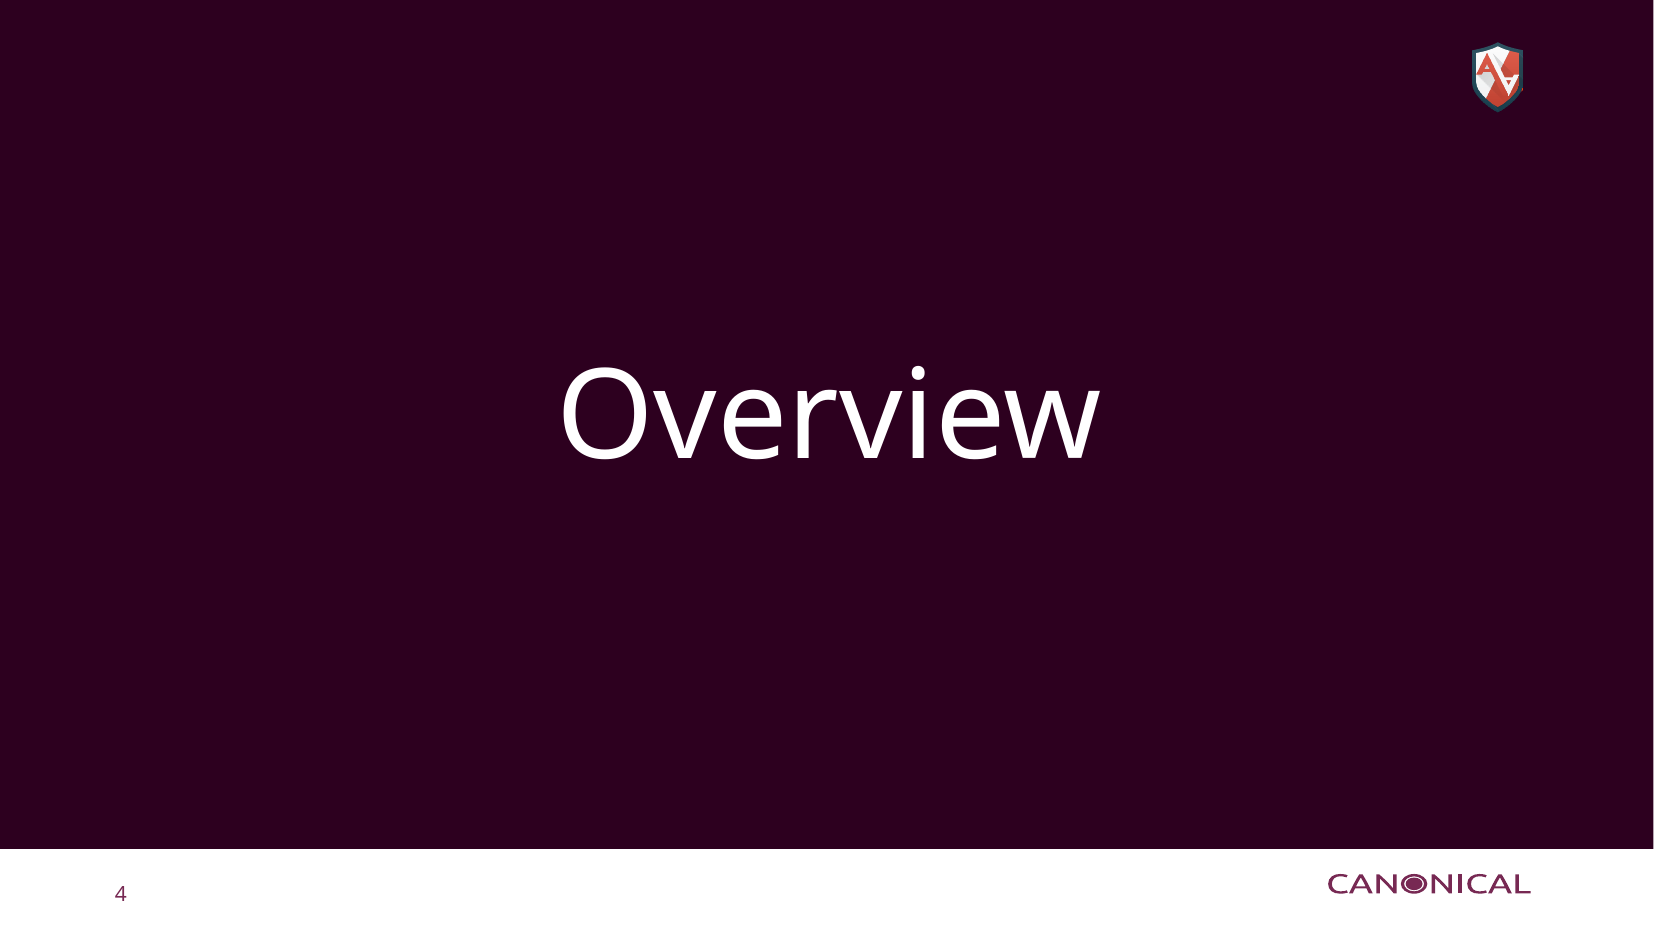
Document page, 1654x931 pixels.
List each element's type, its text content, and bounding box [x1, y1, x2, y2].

picture [0, 0, 1654, 849]
text_box Overview [541, 317, 1113, 613]
